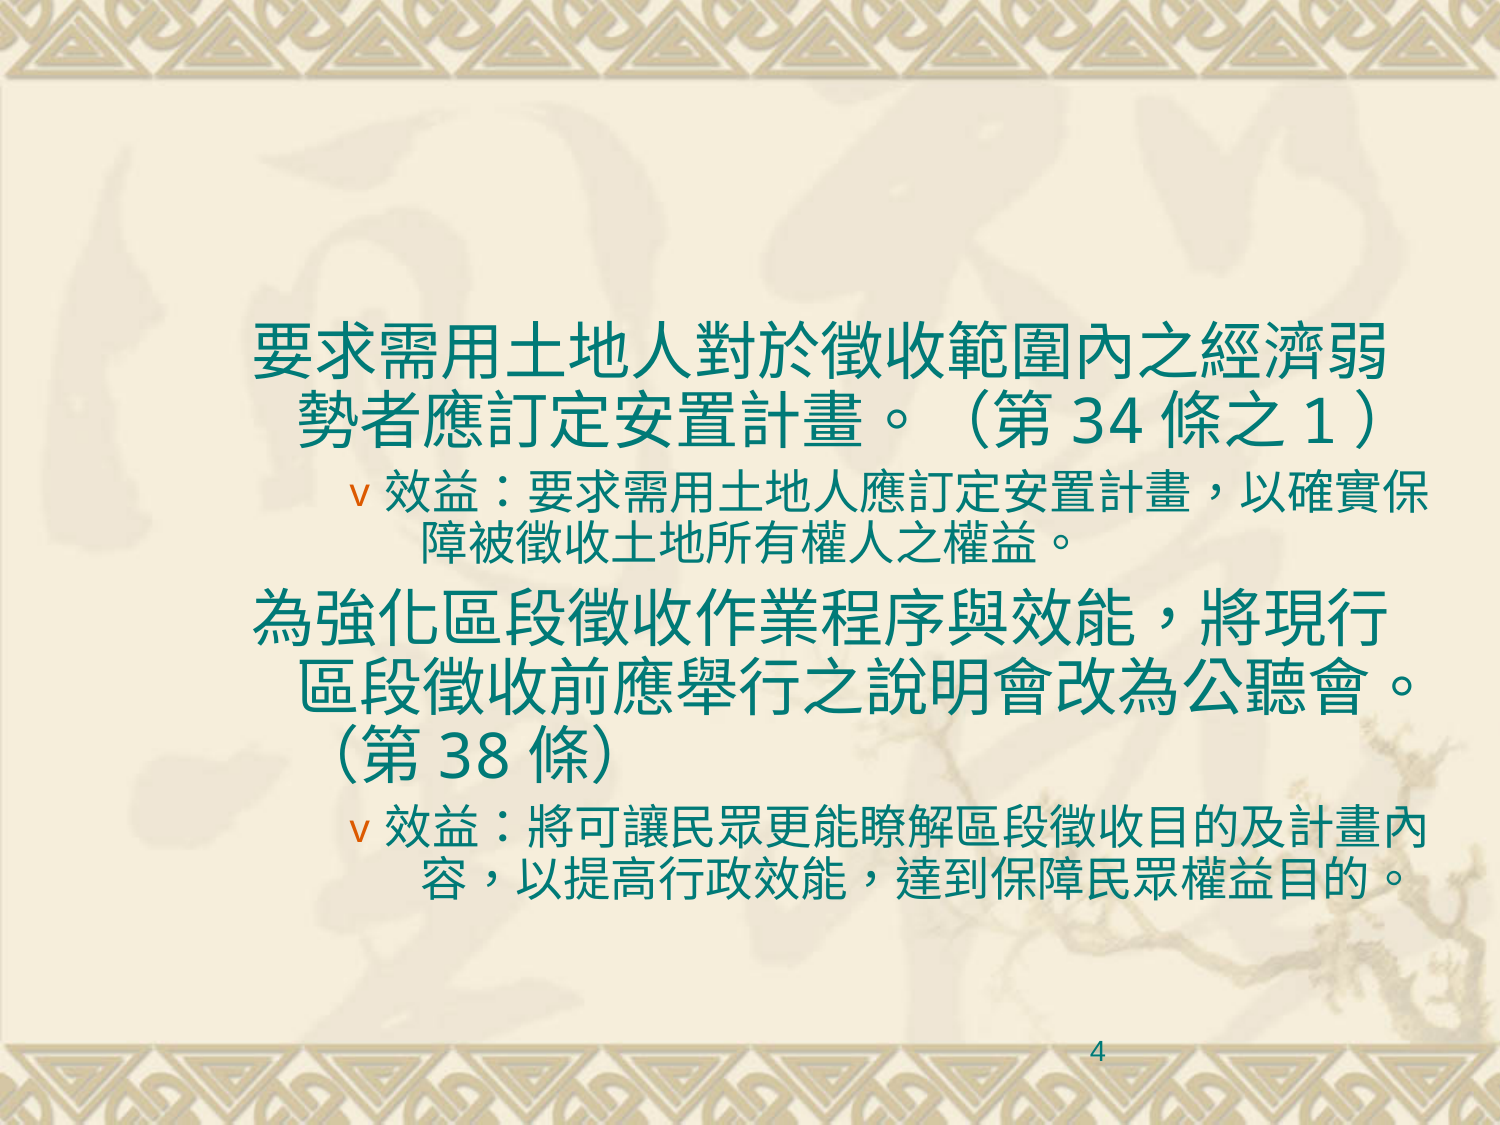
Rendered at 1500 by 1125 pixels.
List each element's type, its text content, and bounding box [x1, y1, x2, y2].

list 要求需用土地人對於徵收範圍內之經濟弱勢者應訂定安置計畫。（第34條之1） 效益：要求需用土地人應訂定安置計畫，以確實保障被徵收土地所有權人之權益。 為強化區段徵收作業程序與效能，將現行區段徵收前應舉行之說明會改為公聽會。（第38條） 效益：將可讓民眾更能瞭解區段徵收目的及計畫內容，以提高行政效能，達到保障民眾權益目的。 [49, 312, 1451, 1001]
text_box [1074, 1024, 1451, 1103]
